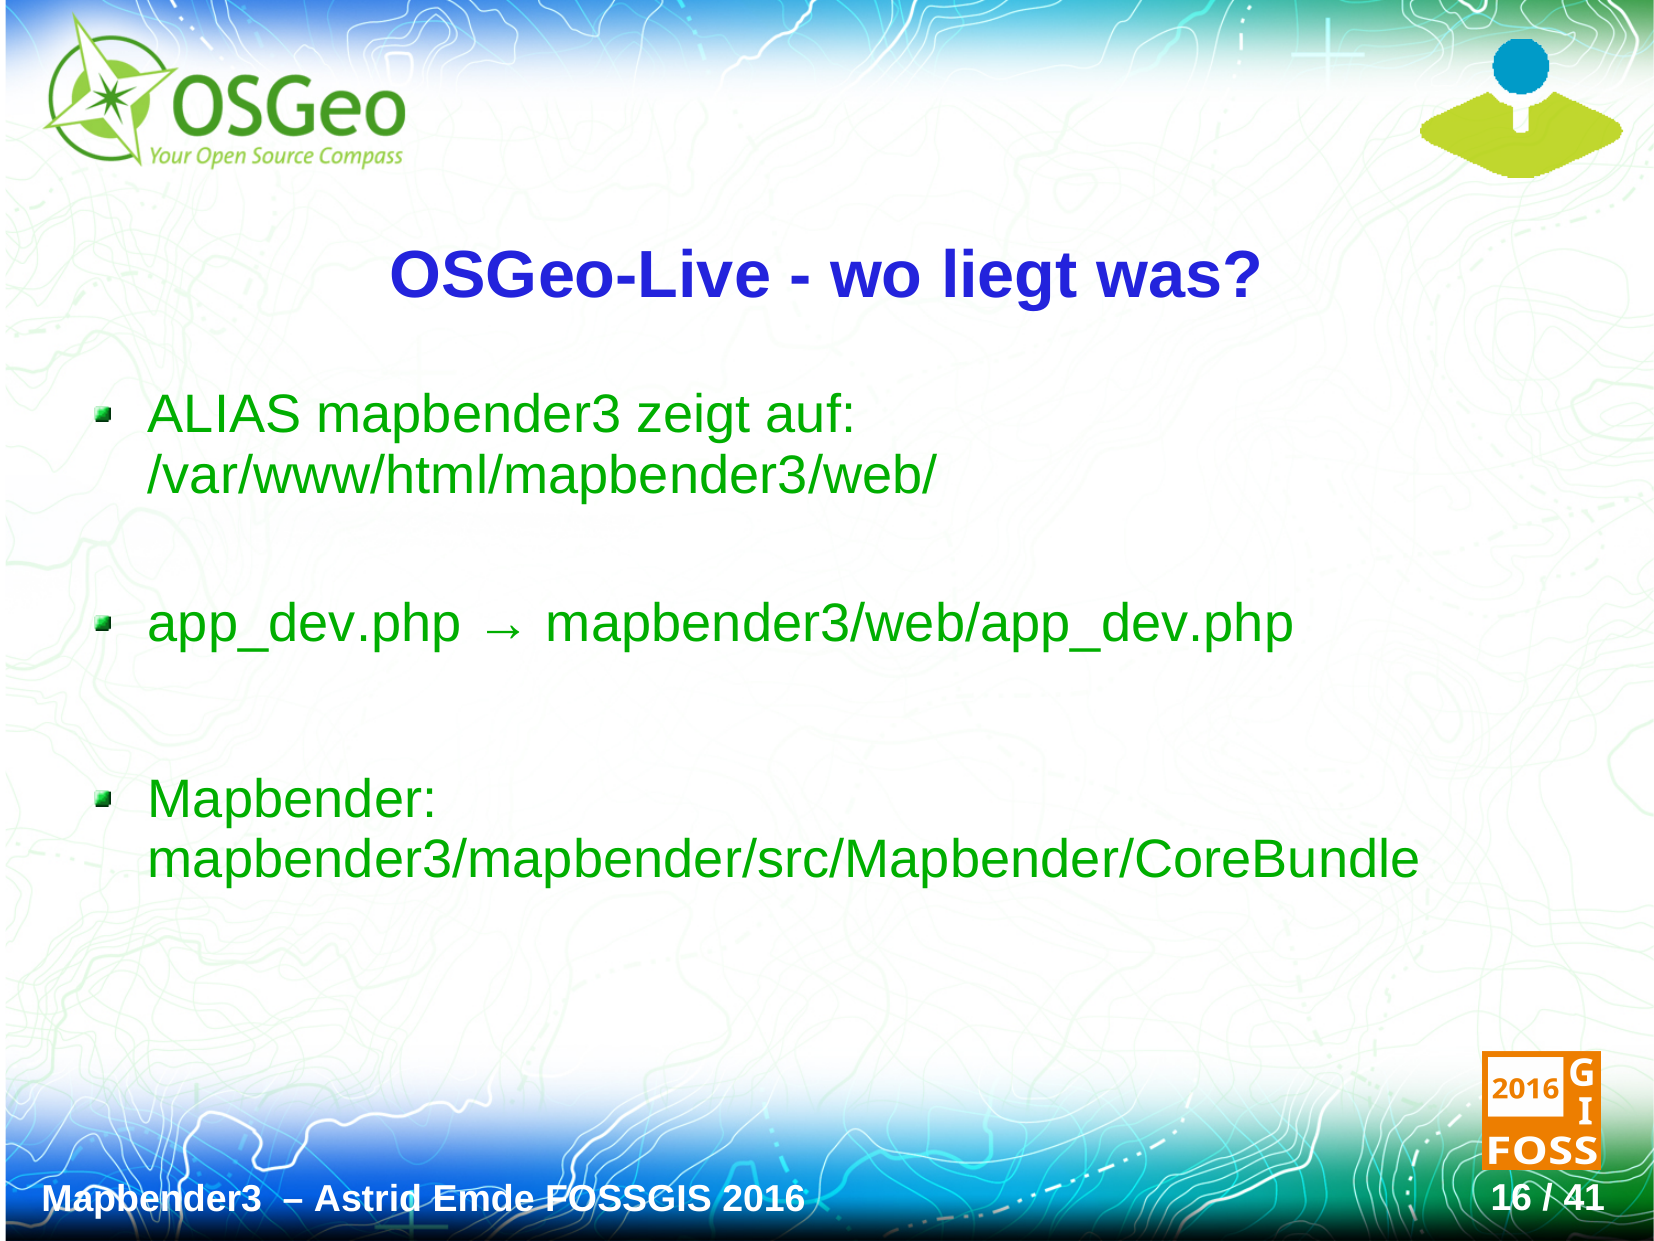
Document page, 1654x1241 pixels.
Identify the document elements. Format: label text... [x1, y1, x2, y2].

picture [5, 0, 1654, 1241]
title OSGeo-Live - wo liegt was? [82, 200, 1571, 349]
list ALIAS mapbender3 zeigt auf: /var/www/html/mapbender3/web/ app_dev.php → mapbender3/web/app_dev.php Mapbender: mapbender3/mapbender/src/Mapbender/CoreBundle [76, 383, 1565, 1203]
